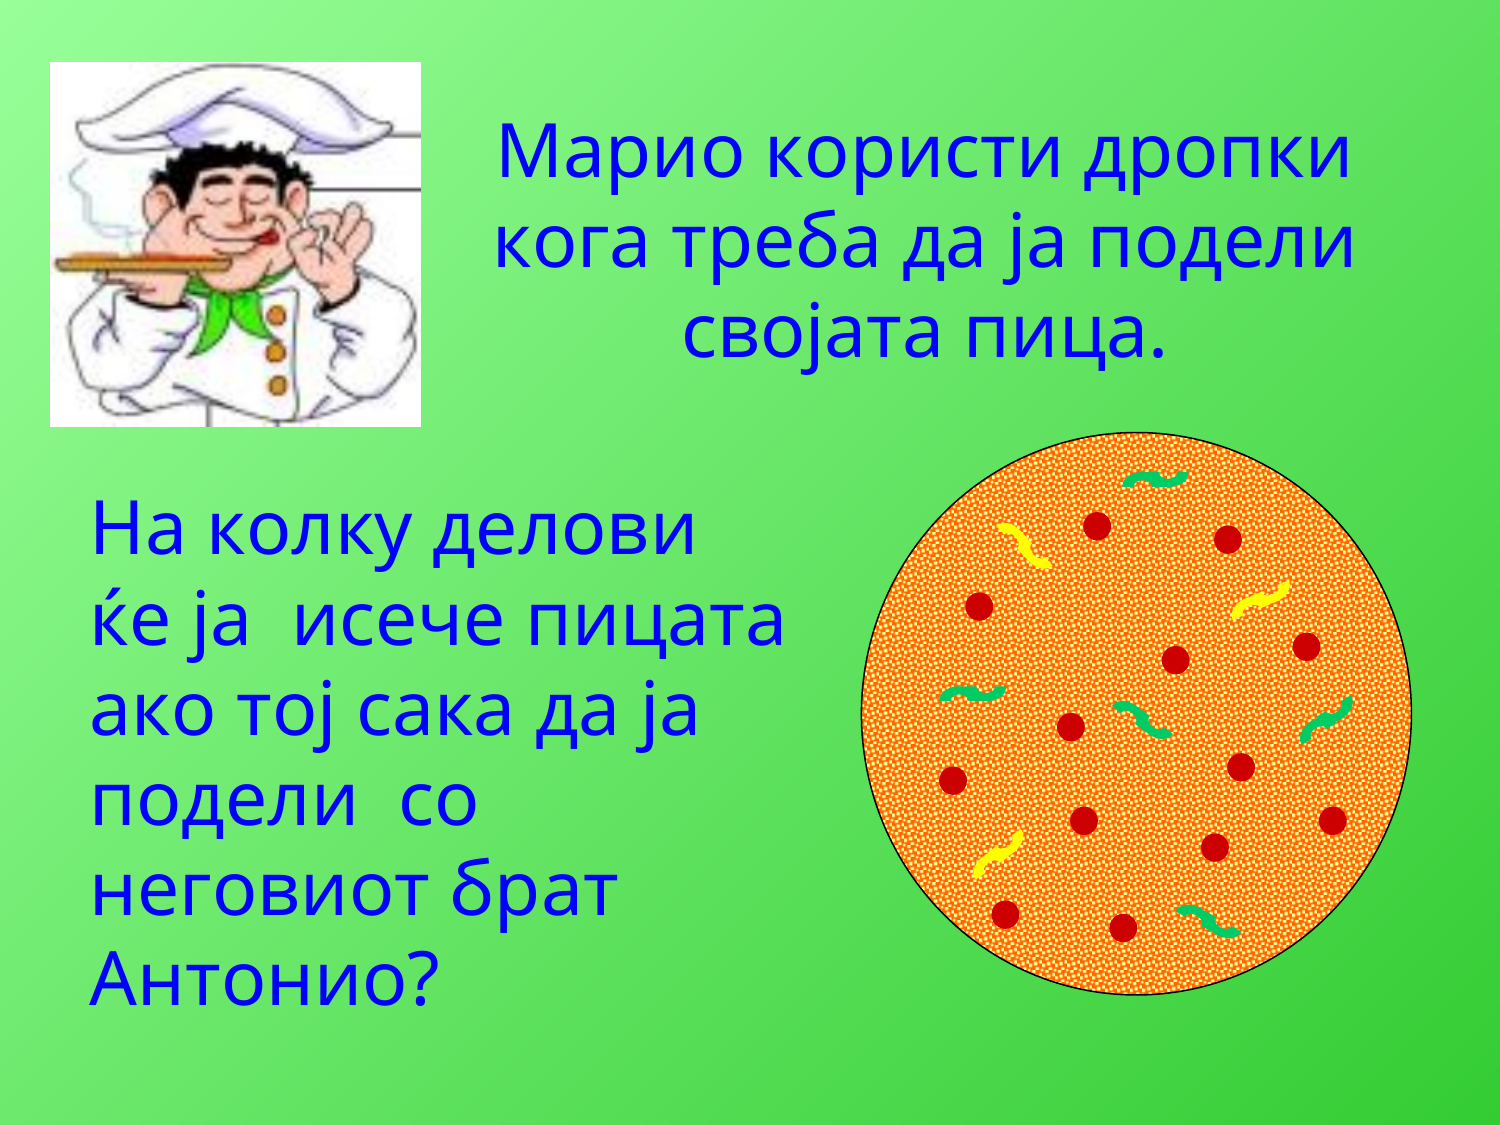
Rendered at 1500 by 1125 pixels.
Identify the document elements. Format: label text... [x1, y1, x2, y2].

title Марио користи дропки кога треба да ја подели својата пица. [424, 50, 1425, 426]
text_box На колку делови ќе ја исече пицата ако тој сака да ја подели со неговиот брат Антонио? [75, 472, 827, 1028]
picture [50, 62, 421, 427]
text_box [861, 432, 1412, 995]
